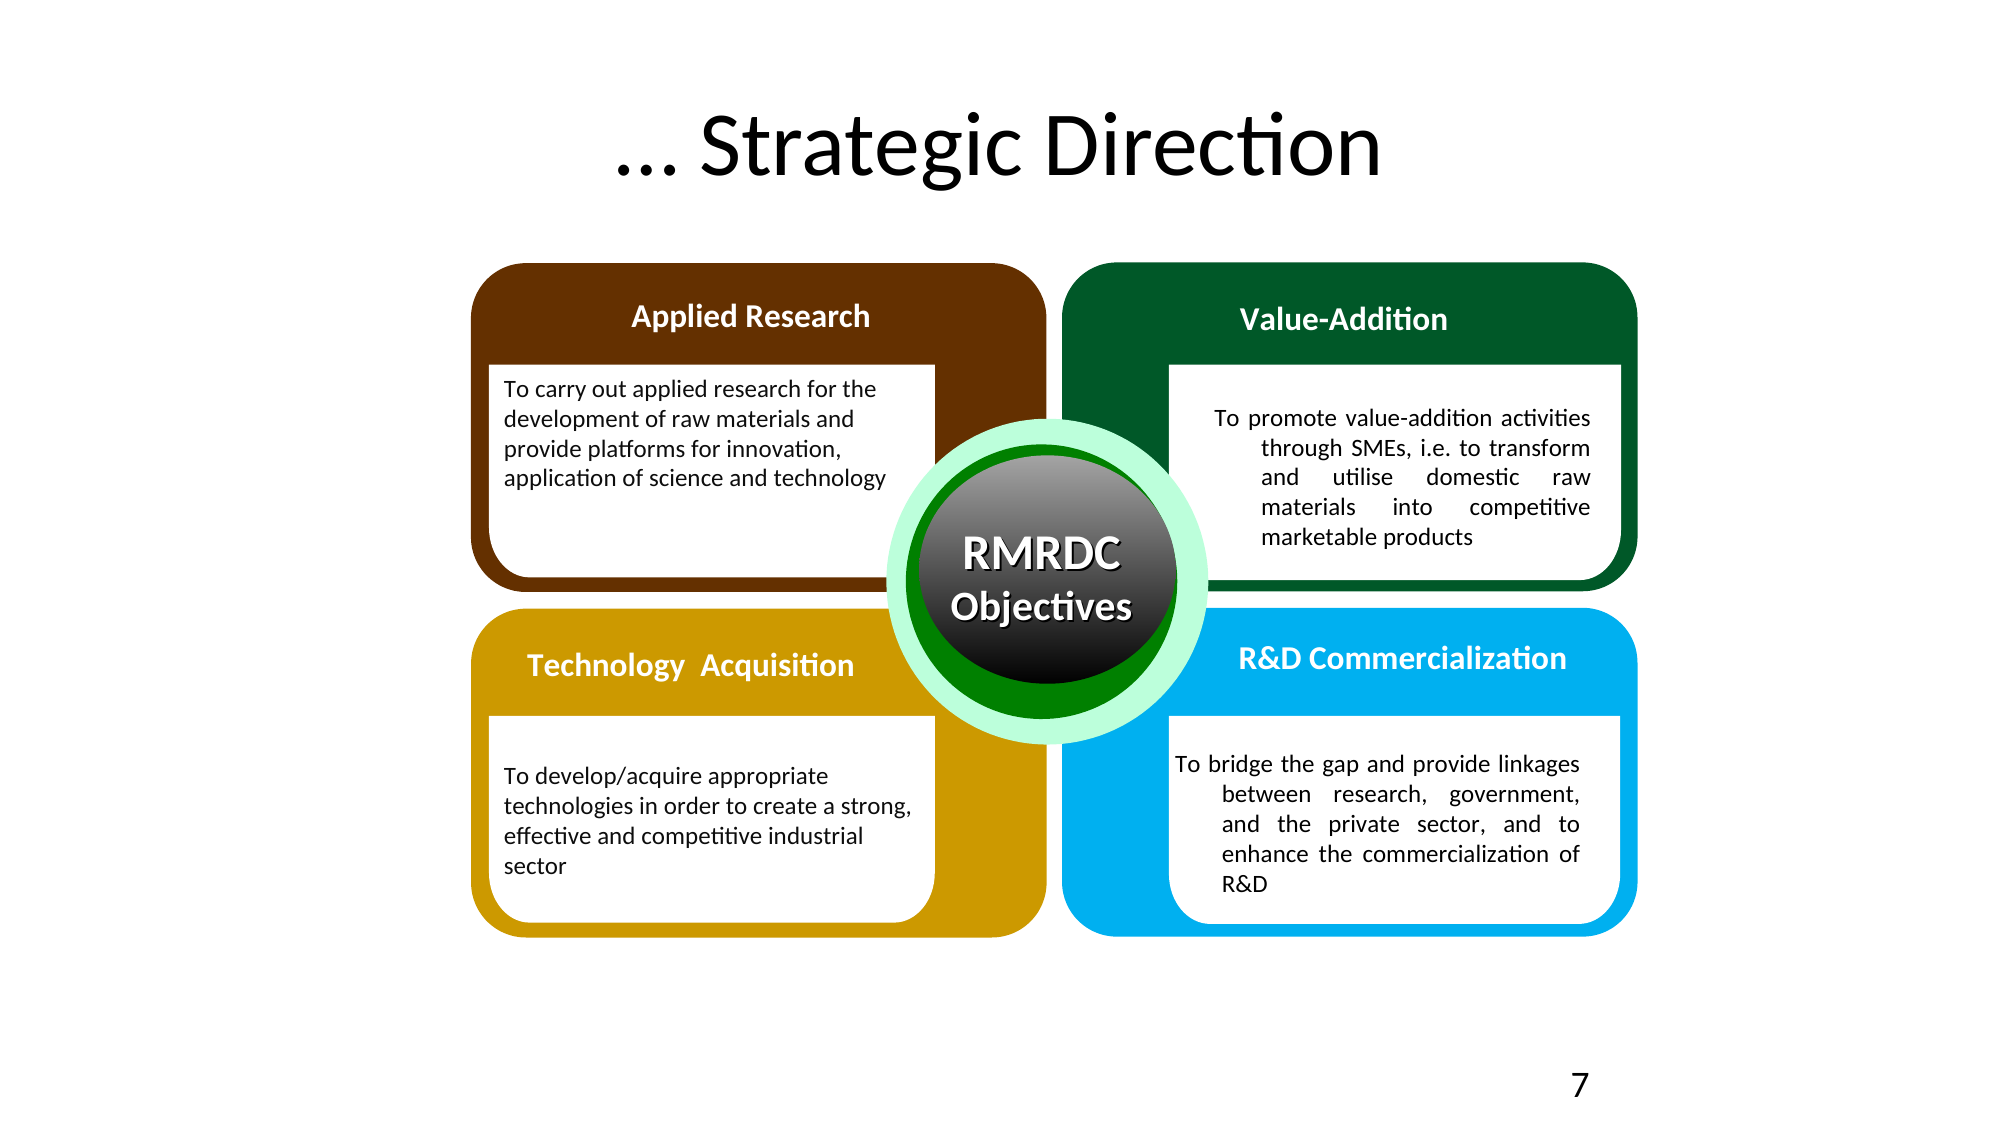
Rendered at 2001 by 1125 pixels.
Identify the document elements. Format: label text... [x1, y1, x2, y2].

title … Strategic Direction [99, 45, 1900, 233]
text_box R&D Commercialization [1180, 629, 1626, 685]
text_box [1555, 1052, 1973, 1125]
text_box To develop/acquire appropriate technologies in order to create a strong, effective and competitive industrial sector [488, 715, 935, 923]
text_box RMRDC Objectives [912, 512, 1171, 637]
text_box To carry out applied research for the development of raw materials and provide platforms for innovation, application of science and technology [488, 364, 935, 578]
text_box Value-Addition [1121, 289, 1567, 346]
text_box Applied Research [528, 287, 974, 343]
text_box [470, 262, 1638, 938]
text_box To bridge the gap and provide linkages between research, government, and the private sector, and to enhance the commercialization of R&D [1160, 739, 1596, 906]
text_box Technology Acquisition [437, 635, 927, 691]
text_box To promote value-addition activities through SMEs, i.e. to transform and utilise domestic raw materials into competitive marketable products [1199, 392, 1607, 560]
